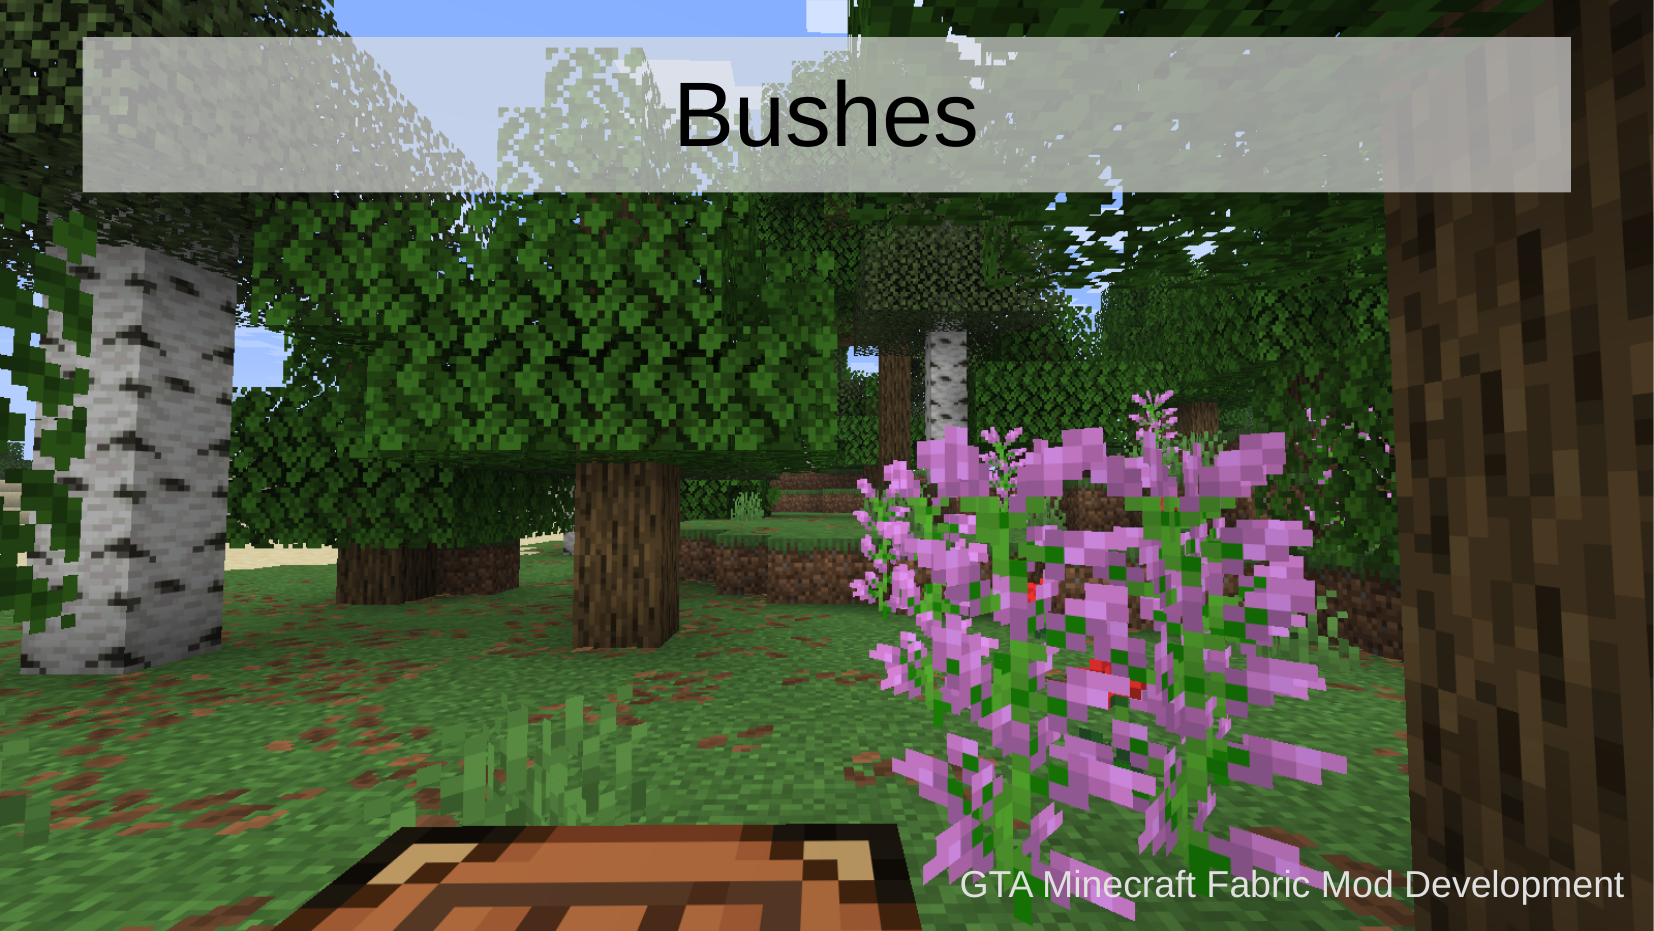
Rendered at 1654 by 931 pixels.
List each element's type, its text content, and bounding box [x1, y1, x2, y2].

picture [0, 0, 1654, 931]
title Bushes [82, 37, 1571, 193]
